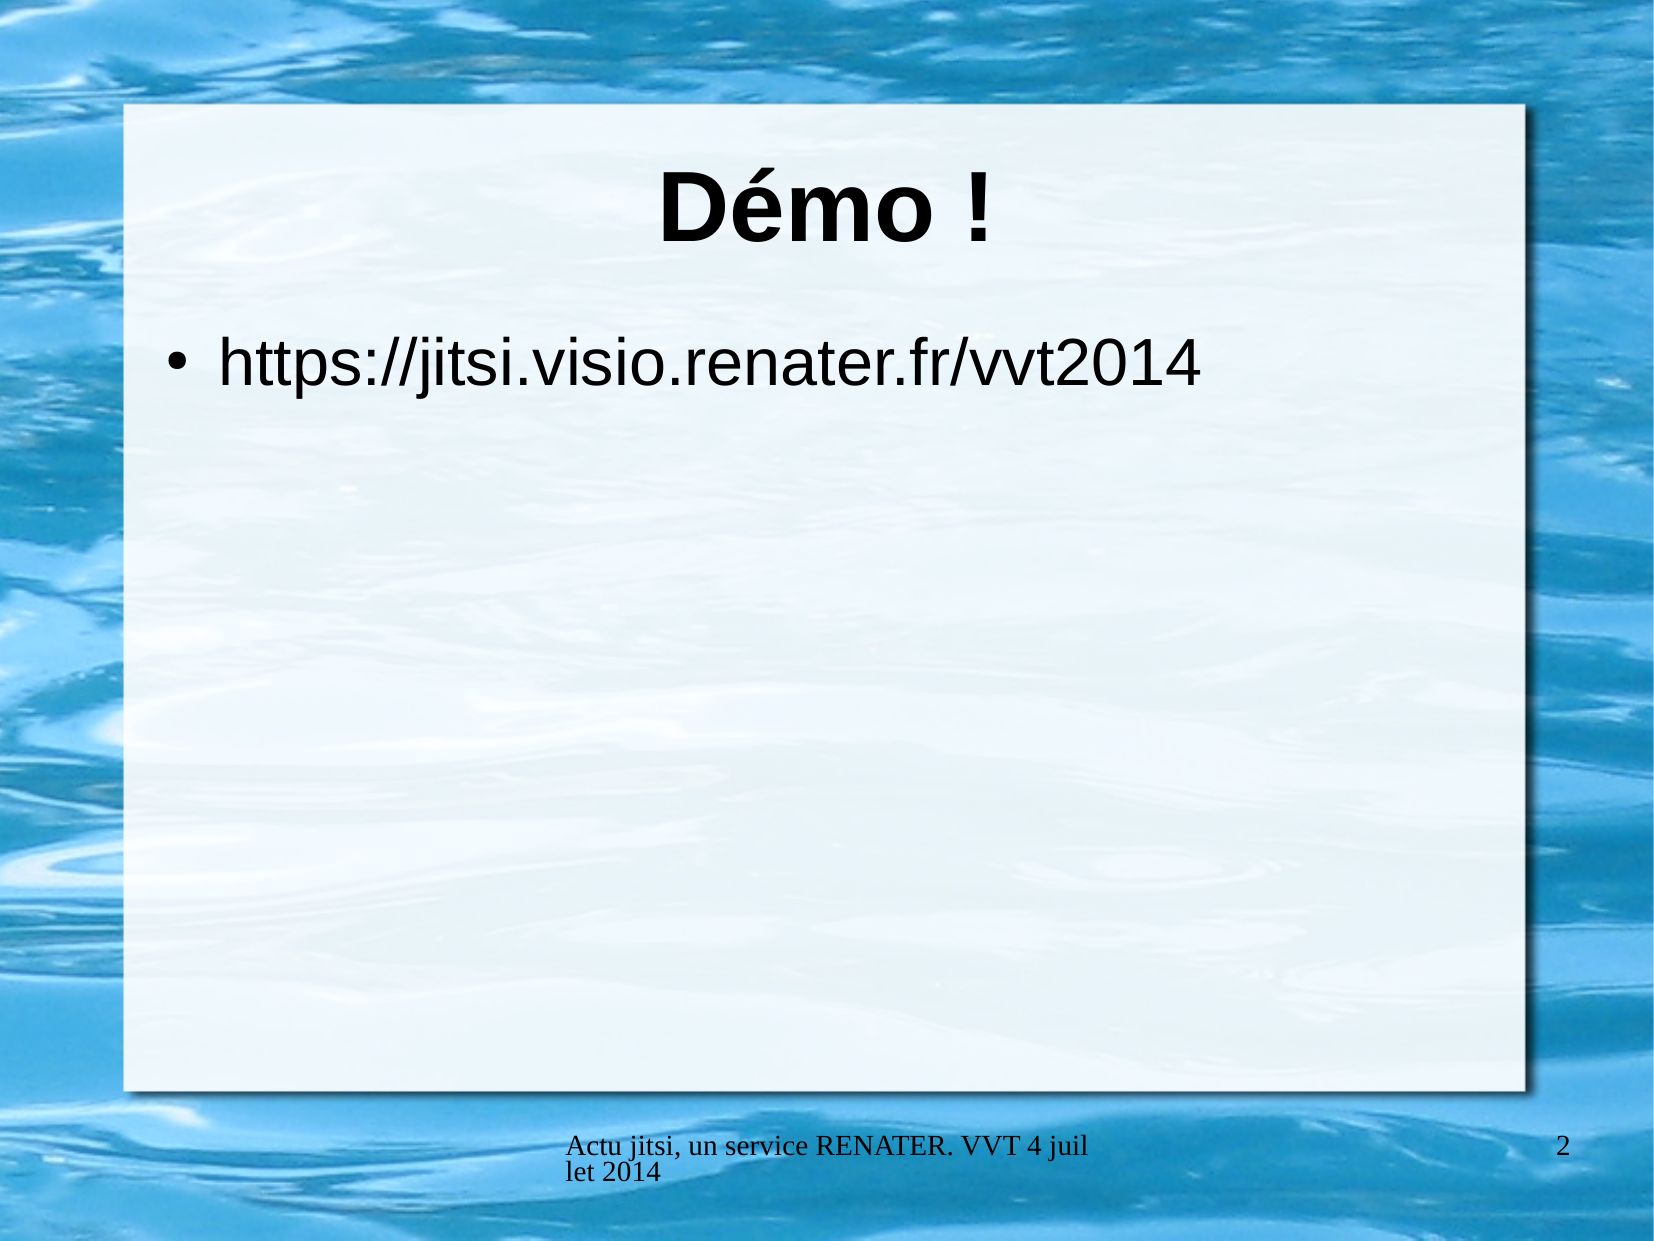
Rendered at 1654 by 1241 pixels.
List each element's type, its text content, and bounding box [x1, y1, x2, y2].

picture [0, 0, 1654, 1241]
title Démo ! [147, 118, 1506, 296]
list https://jitsi.visio.renater.fr/vvt2014 [147, 324, 1506, 1045]
